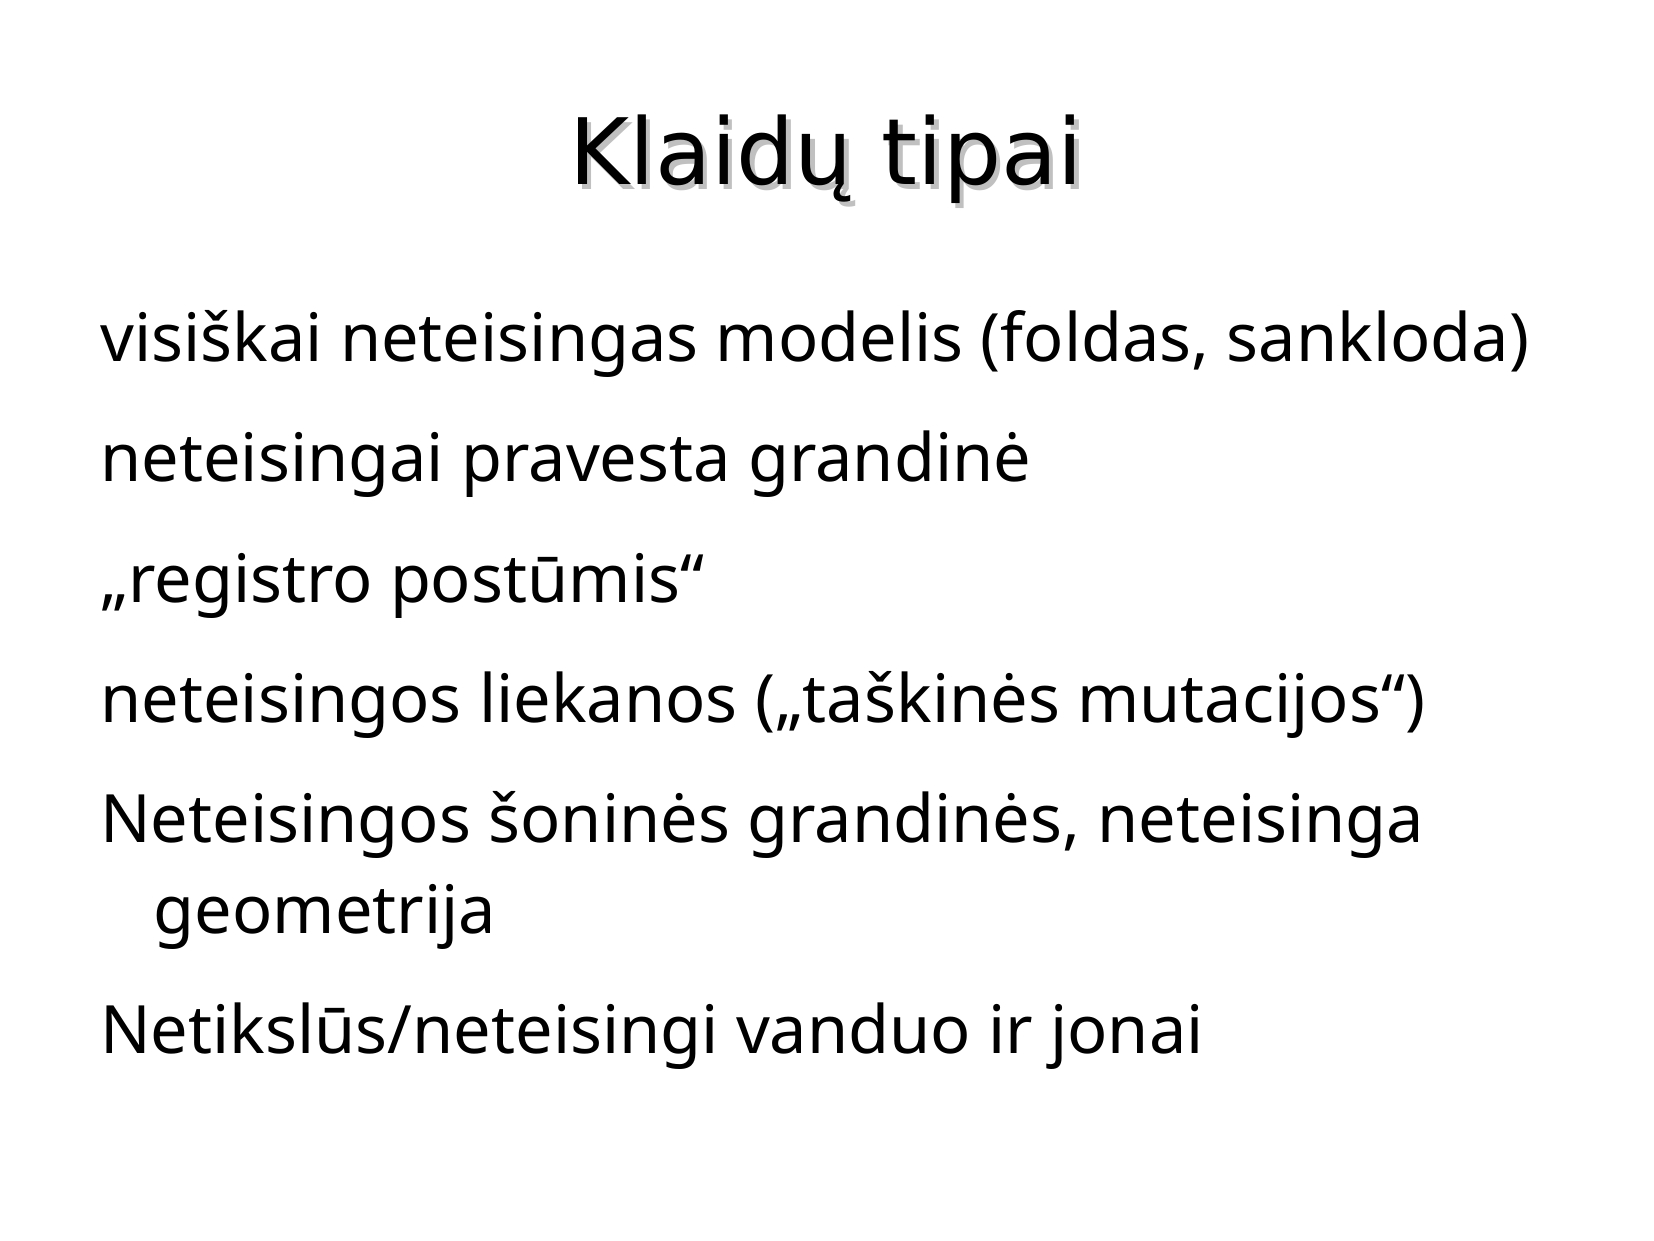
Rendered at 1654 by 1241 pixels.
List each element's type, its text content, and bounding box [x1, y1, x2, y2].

title Klaidų tipai [82, 56, 1571, 250]
list visiškai neteisingas modelis (foldas, sankloda) neteisingai pravesta grandinė „registro postūmis“ neteisingos liekanos („taškinės mutacijos“) Neteisingos šoninės grandinės, neteisinga geometrija Netikslūs/neteisingi vanduo ir jonai [82, 290, 1571, 1094]
